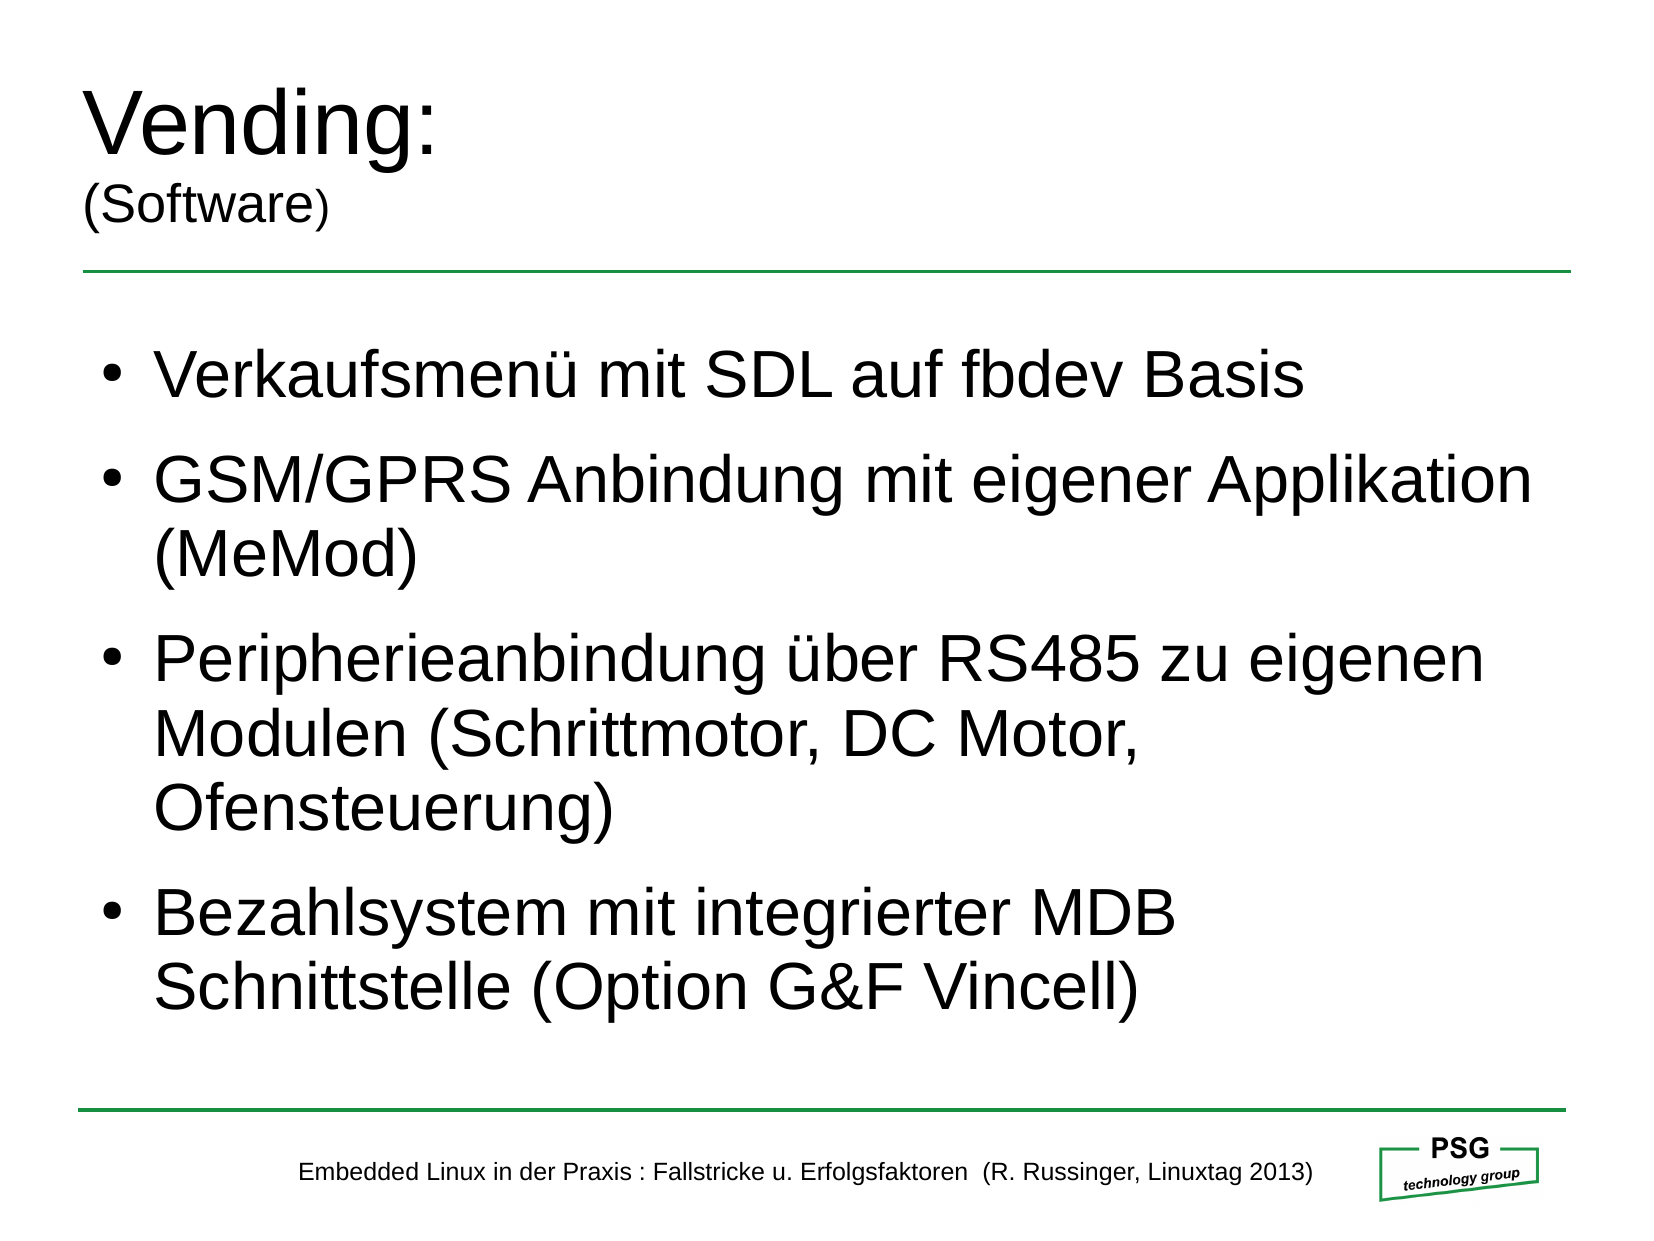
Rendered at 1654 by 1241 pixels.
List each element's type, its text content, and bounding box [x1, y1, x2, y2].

list Verkaufsmenü mit SDL auf fbdev Basis GSM/GPRS Anbindung mit eigener Applikation (MeMod) Peripherieanbindung über RS485 zu eigenen Modulen (Schrittmotor, DC Motor, Ofensteuerung) Bezahlsystem mit integrierter MDB Schnittstelle (Option G&F Vincell) [82, 337, 1538, 1057]
title Vending: (Software) [82, 49, 1571, 257]
picture [1375, 1134, 1543, 1205]
